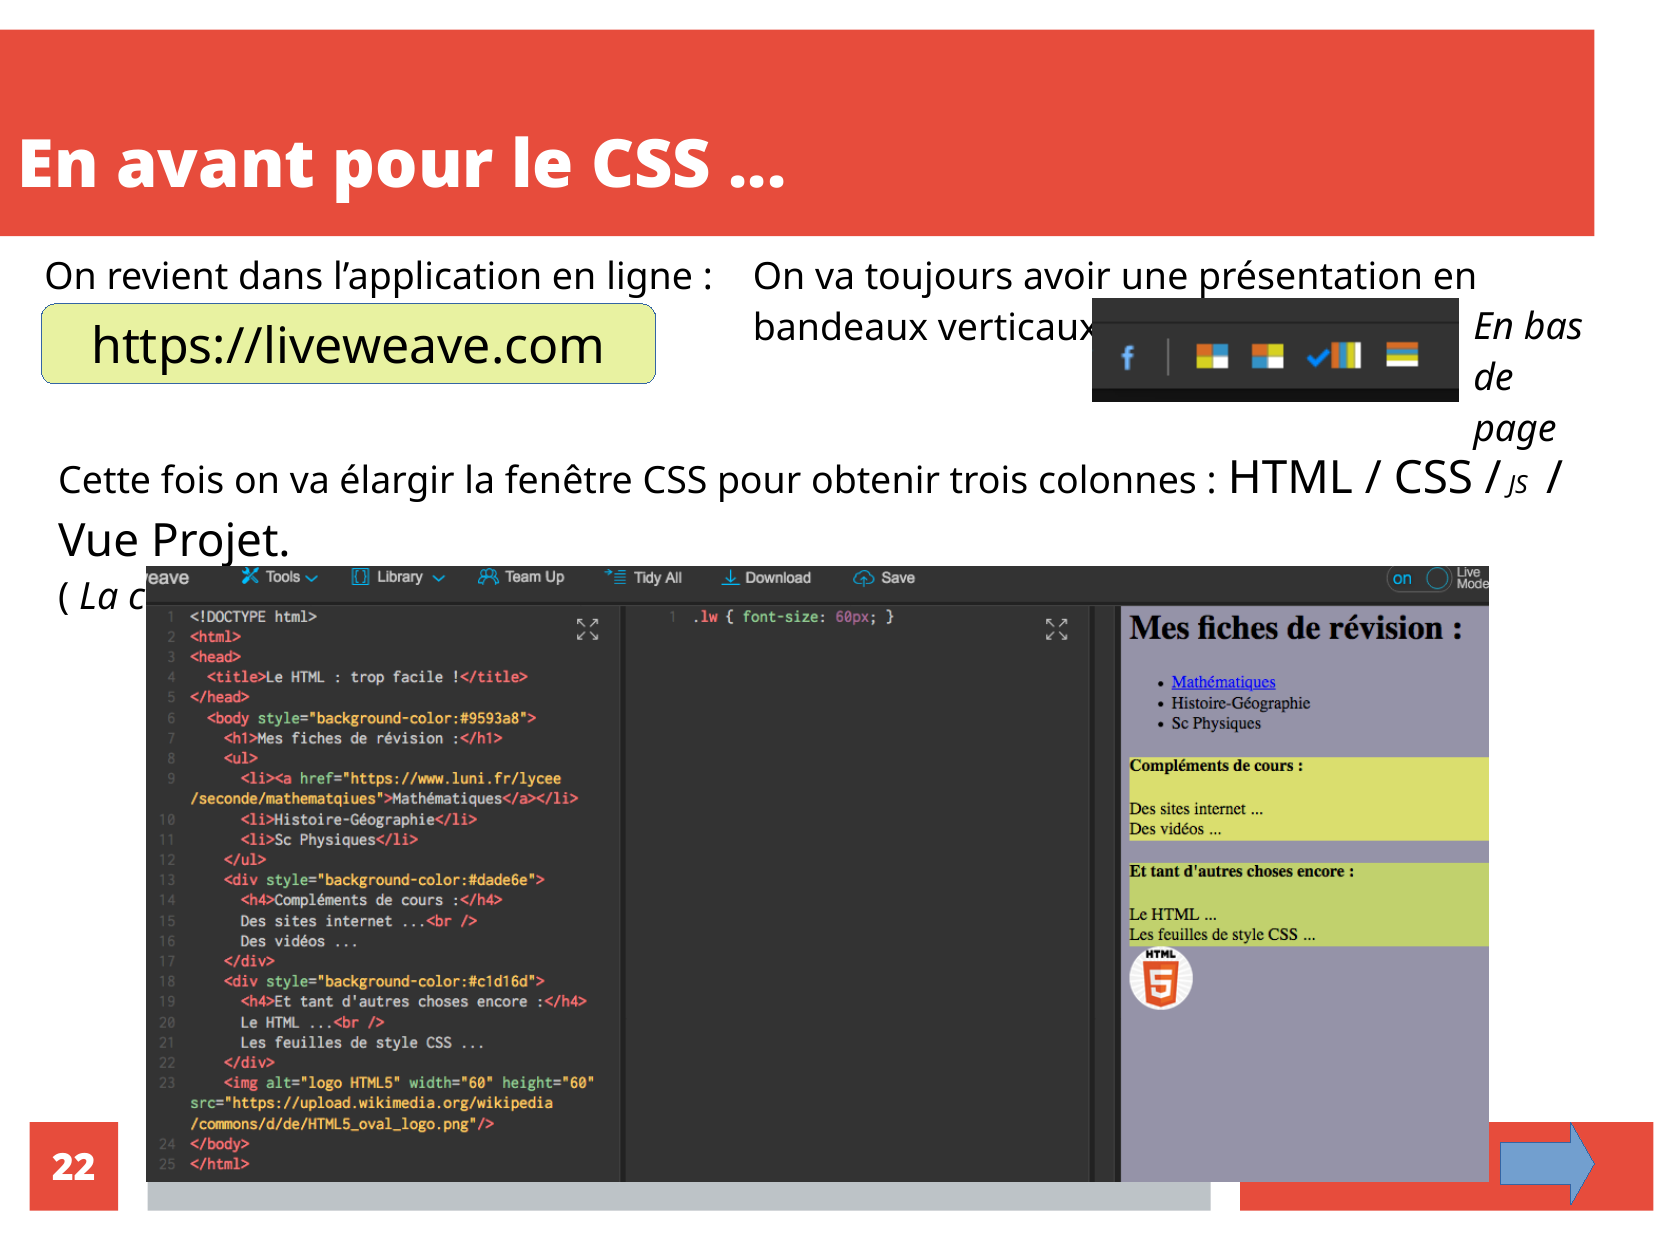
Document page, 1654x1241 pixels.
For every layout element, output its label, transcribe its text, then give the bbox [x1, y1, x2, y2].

picture [1092, 298, 1458, 402]
text_box [1500, 1122, 1595, 1205]
text_box En bas de page [1458, 292, 1613, 402]
picture [146, 566, 1489, 1182]
text_box On revient dans l’application en ligne : [29, 242, 738, 308]
text_box https://liveweave.com [41, 308, 656, 384]
title En avant pour le CSS ... [17, 59, 1554, 207]
text_box On va toujours avoir une présentation en bandeaux verticaux : [738, 242, 1530, 361]
text_box Cette fois on va élargir la fenêtre CSS pour obtenir trois colonnes : HTML / CSS / JS / Vue Projet. ( La colonne [ JS : JavaScript ] n’est pas au programme de SNT mais de N.S.I. ) [43, 437, 1630, 557]
